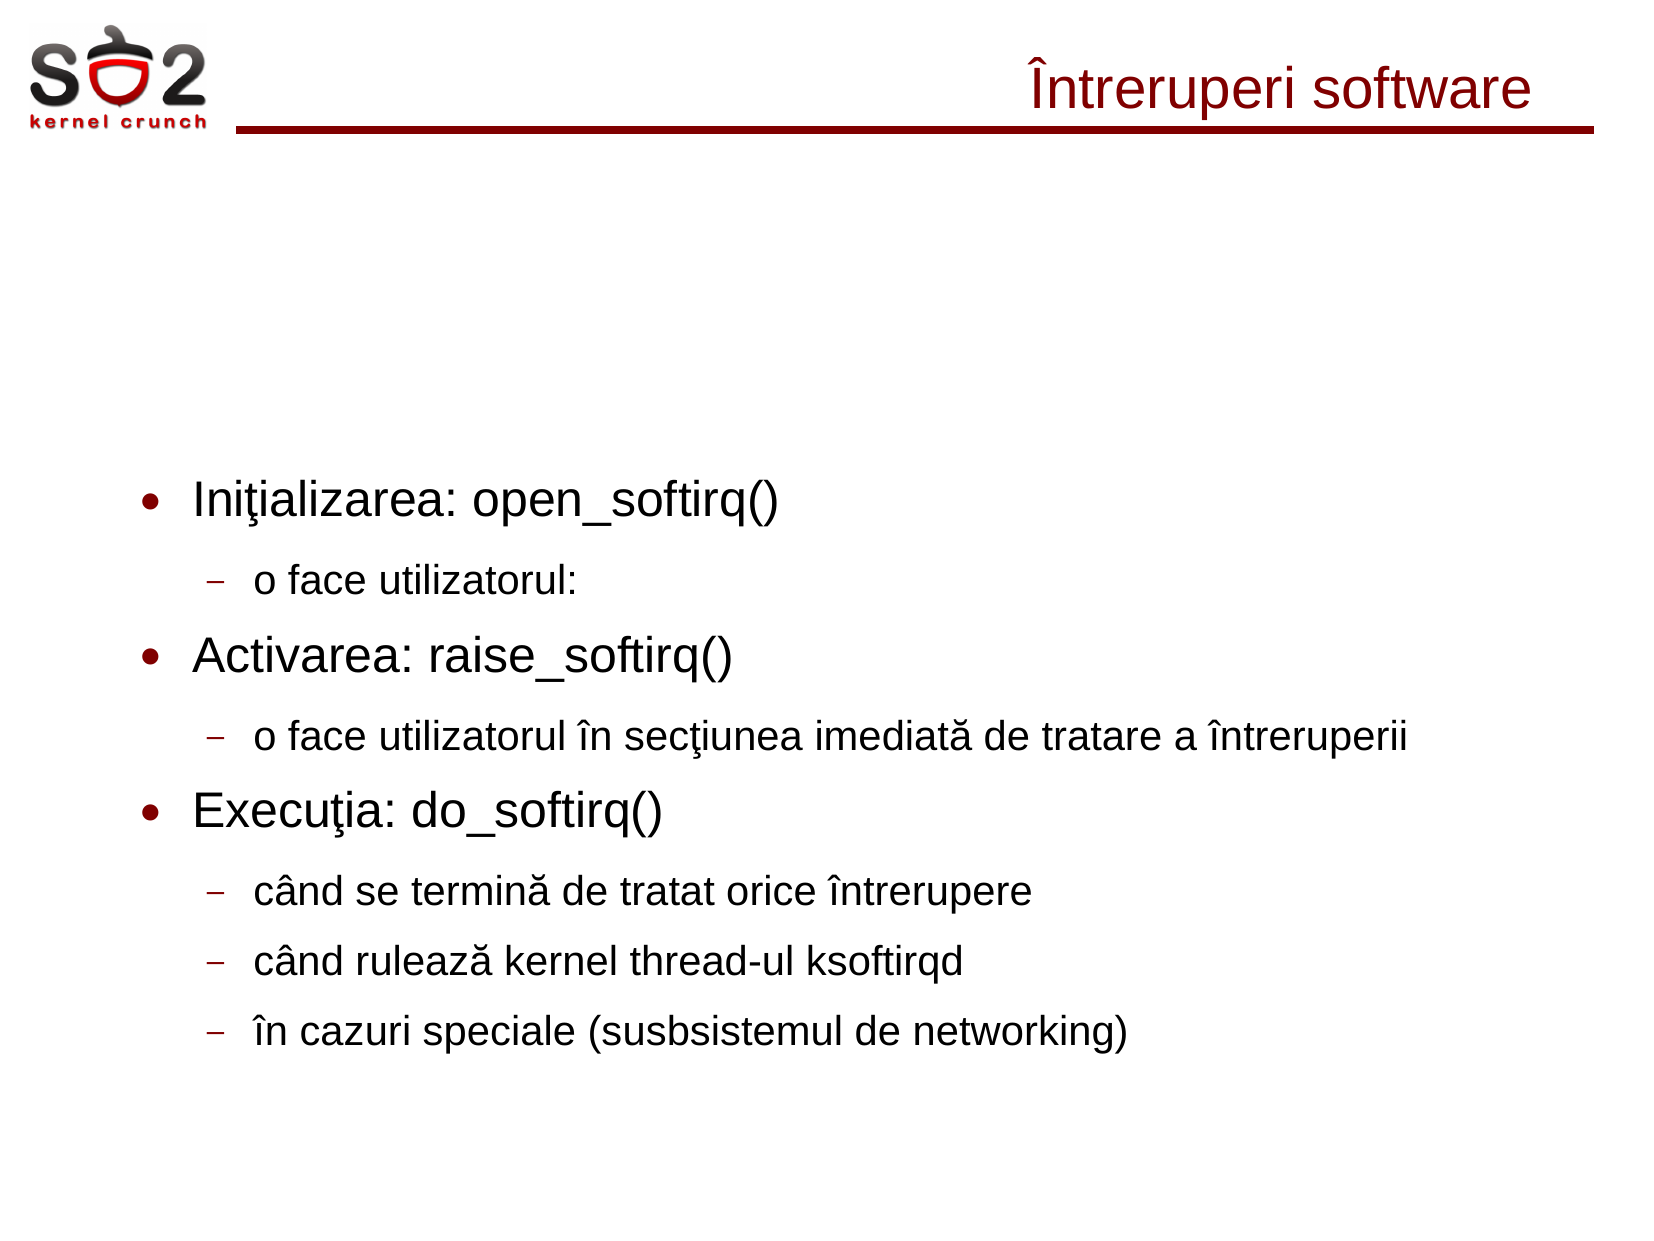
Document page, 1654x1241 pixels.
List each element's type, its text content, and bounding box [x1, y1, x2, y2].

title Întreruperi software [121, 0, 1534, 178]
list Iniţializarea: open_softirq() o face utilizatorul: Activarea: raise_softirq() o face utilizatorul în secţiunea imediată de tratare a întreruperii Execuţia: do_softirq() când se termină de tratat orice întrerupere când rulează kernel thread-ul ksoftirqd în cazuri speciale (susbsistemul de networking) [121, 372, 1534, 1154]
picture [29, 23, 121, 130]
